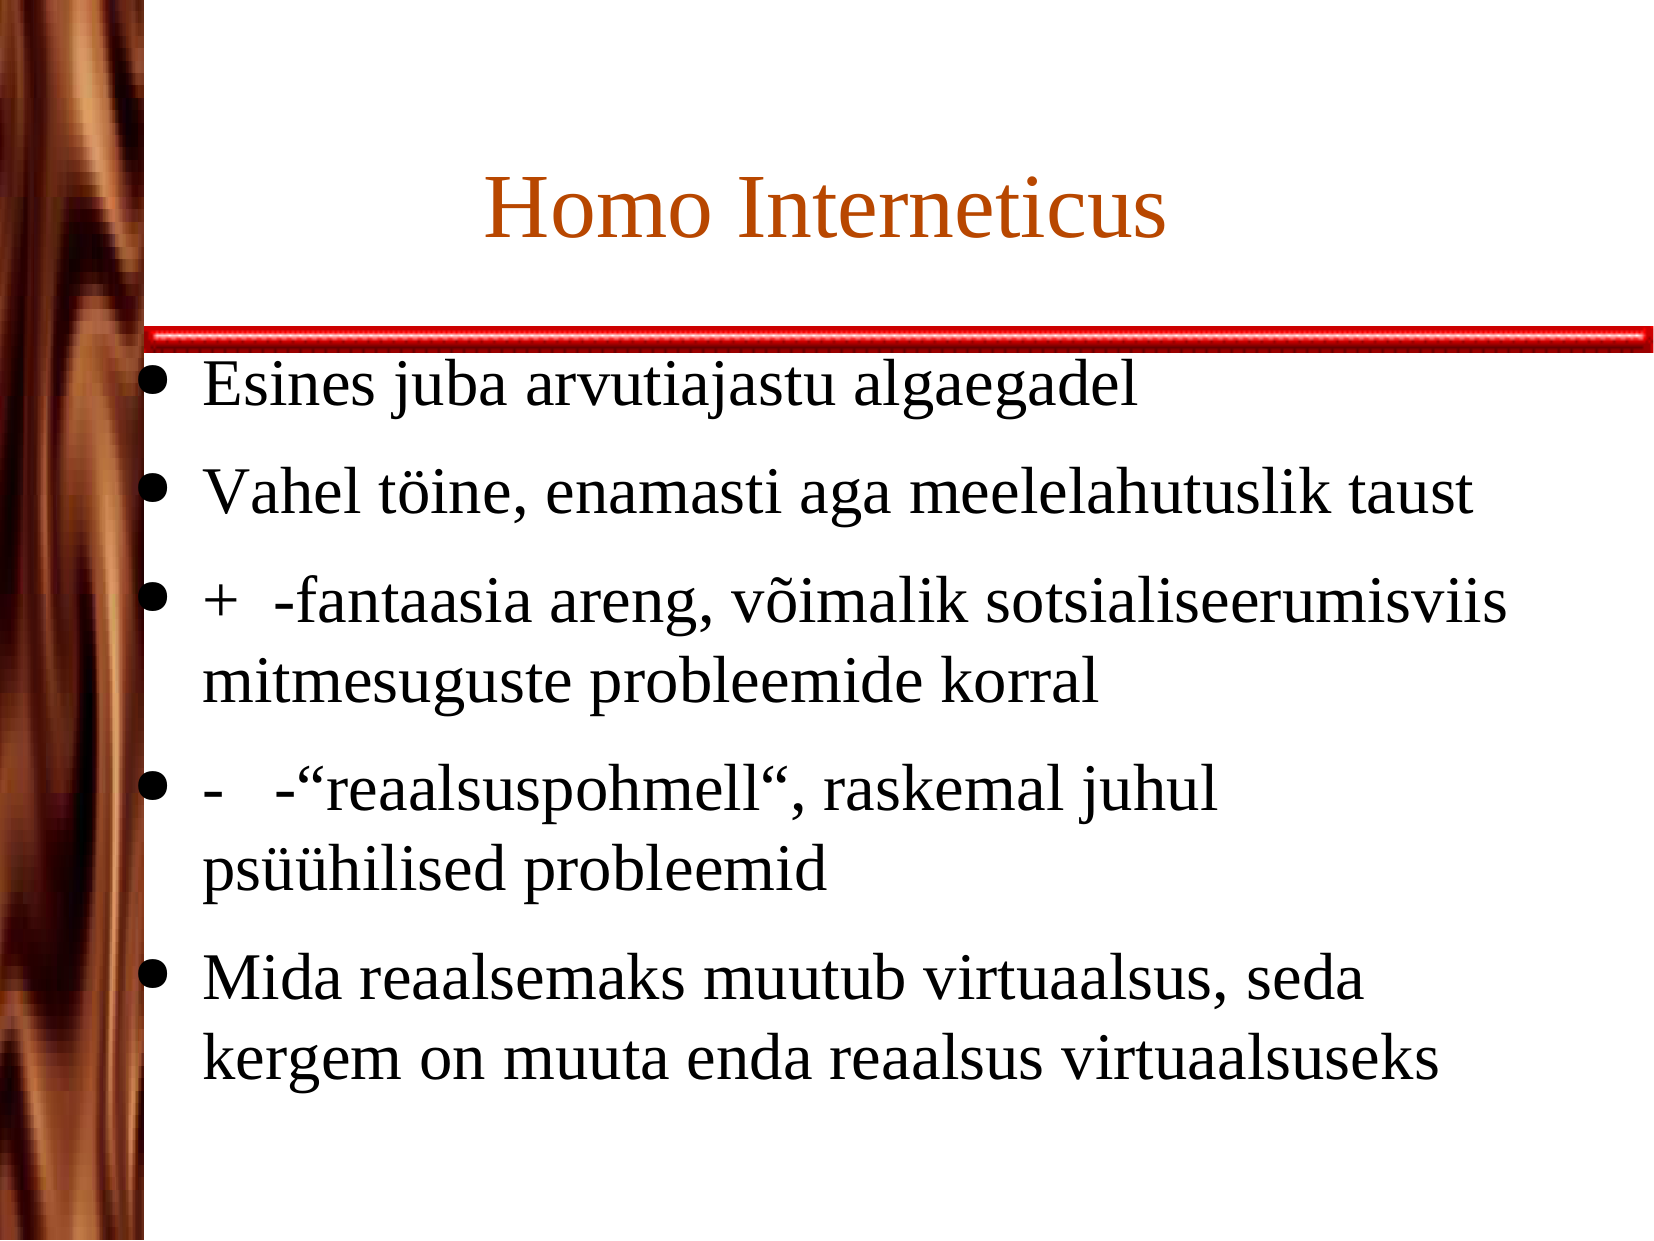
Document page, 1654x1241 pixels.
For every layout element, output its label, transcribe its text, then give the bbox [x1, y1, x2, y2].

picture [0, 0, 1654, 1240]
title Homo Interneticus [121, 100, 1533, 312]
list Esines juba arvutiajastu algaegadel Vahel töine, enamasti aga meelelahutuslik taust + -fantaasia areng, võimalik sotsialiseerumisviis mitmesuguste probleemide korral - -“reaalsuspohmell“, raskemal juhul psüühilised probleemid Mida reaalsemaks muutub virtuaalsus, seda kergem on muuta enda reaalsus virtuaalsuseks [121, 344, 1533, 1168]
